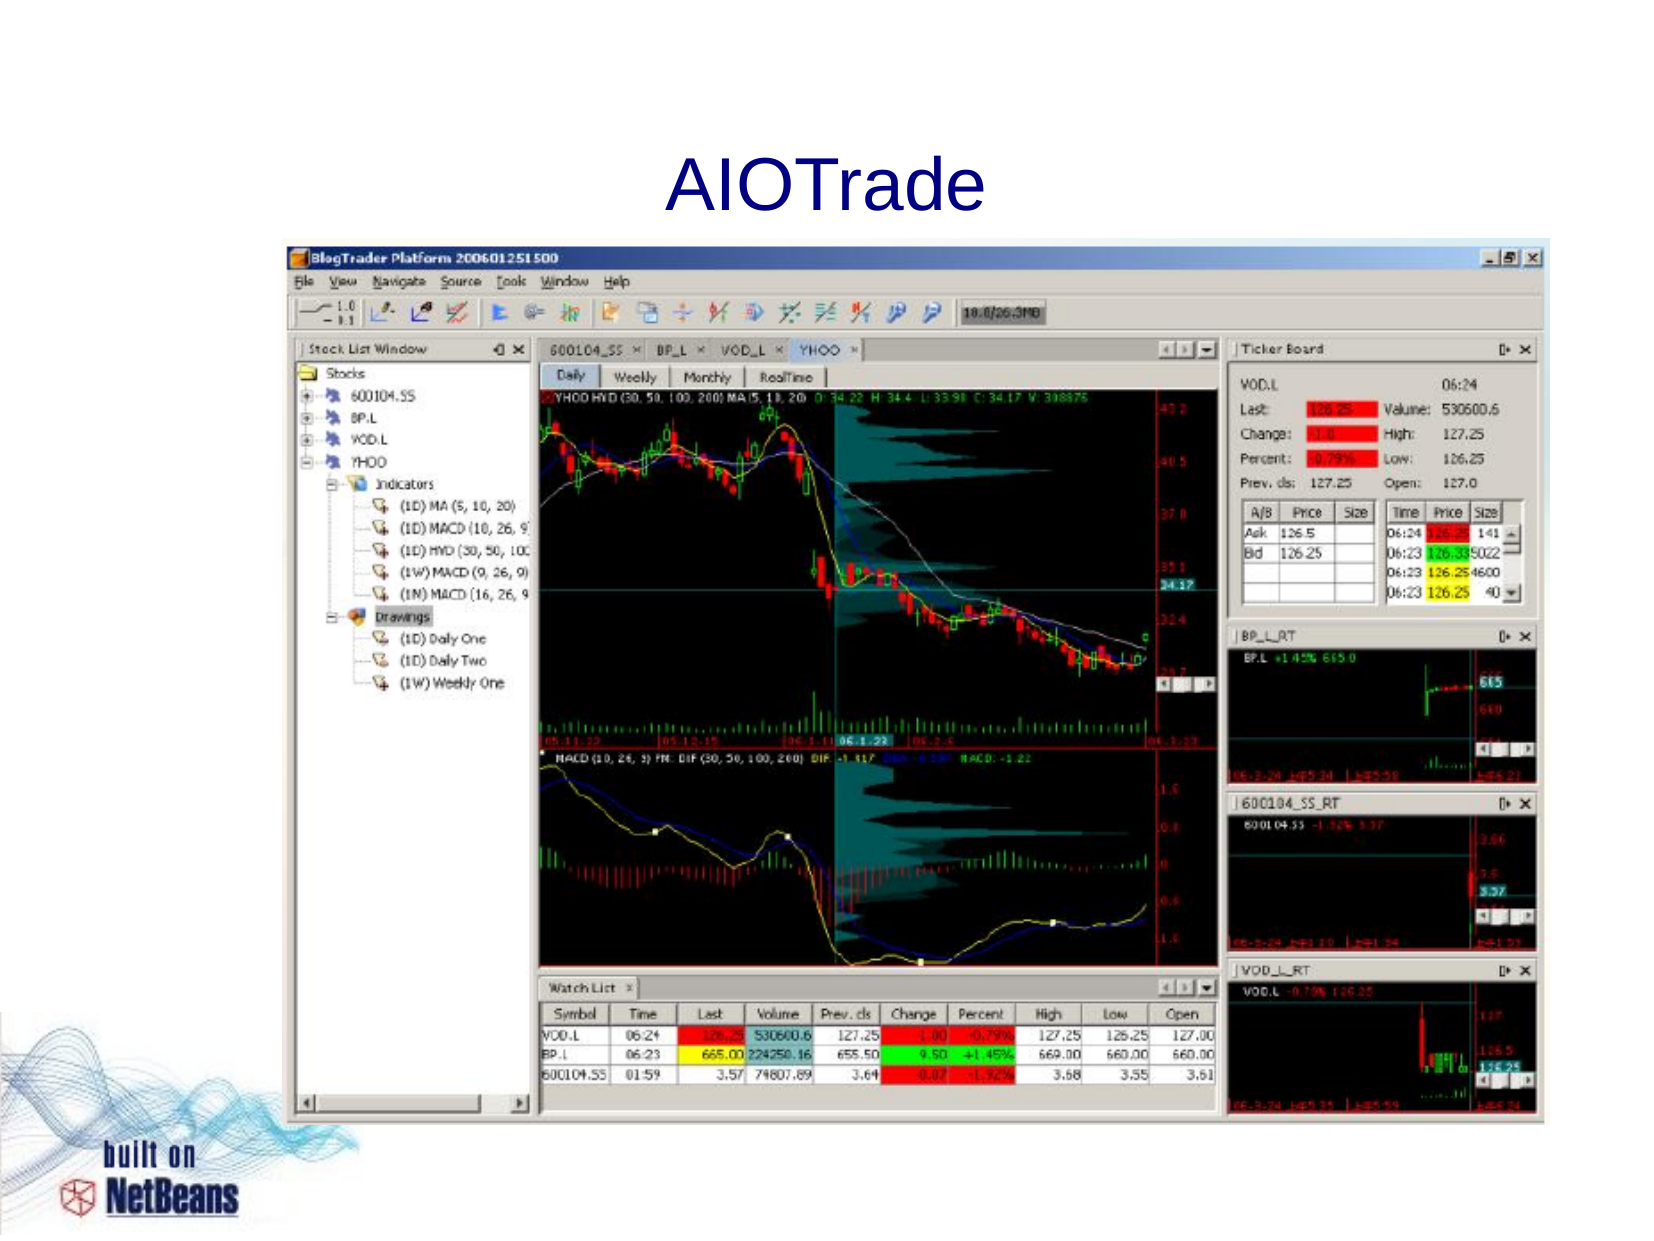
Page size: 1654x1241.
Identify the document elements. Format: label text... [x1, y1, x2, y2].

title AIOTrade [82, 119, 1571, 250]
picture [0, 238, 1550, 1235]
